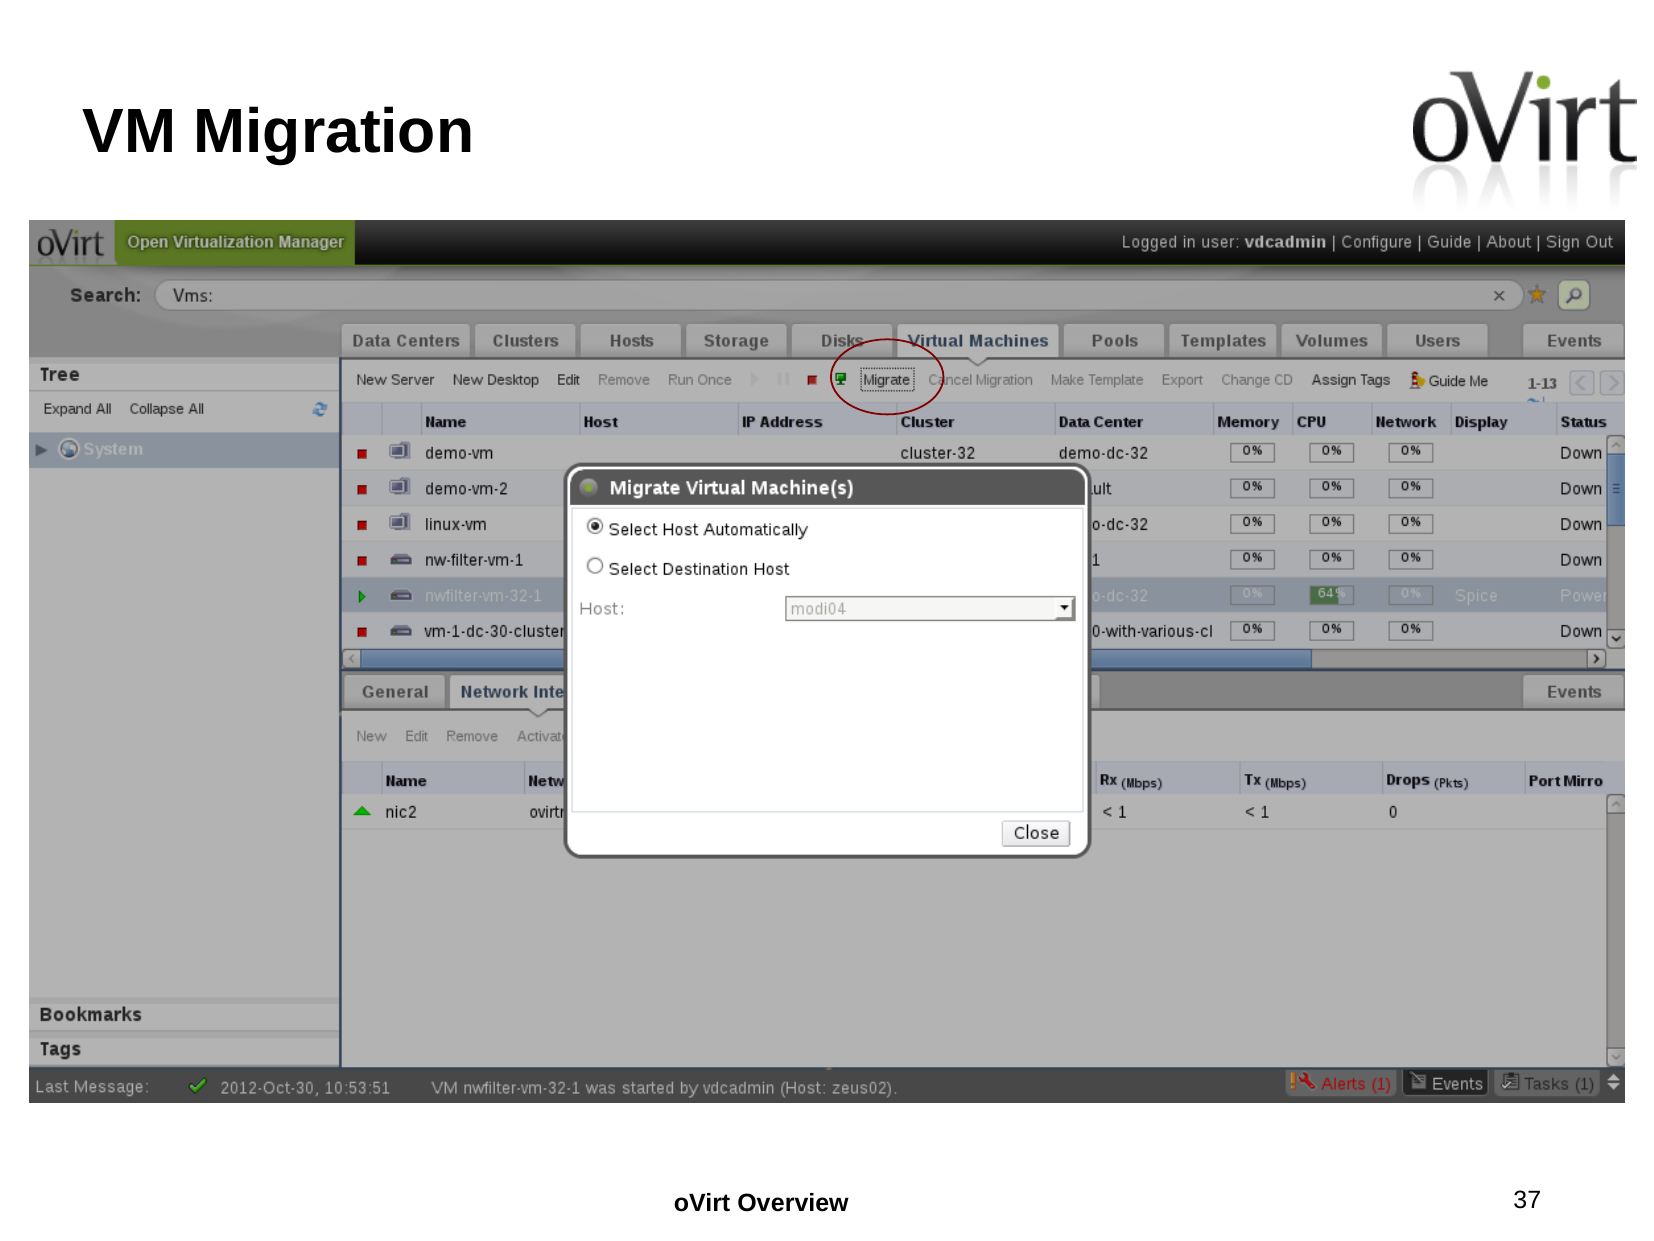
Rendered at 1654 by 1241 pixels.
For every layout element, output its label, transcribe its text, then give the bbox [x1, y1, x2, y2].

title VM Migration [82, 37, 1571, 226]
picture [1571, 63, 1637, 212]
picture [29, 220, 1625, 1103]
